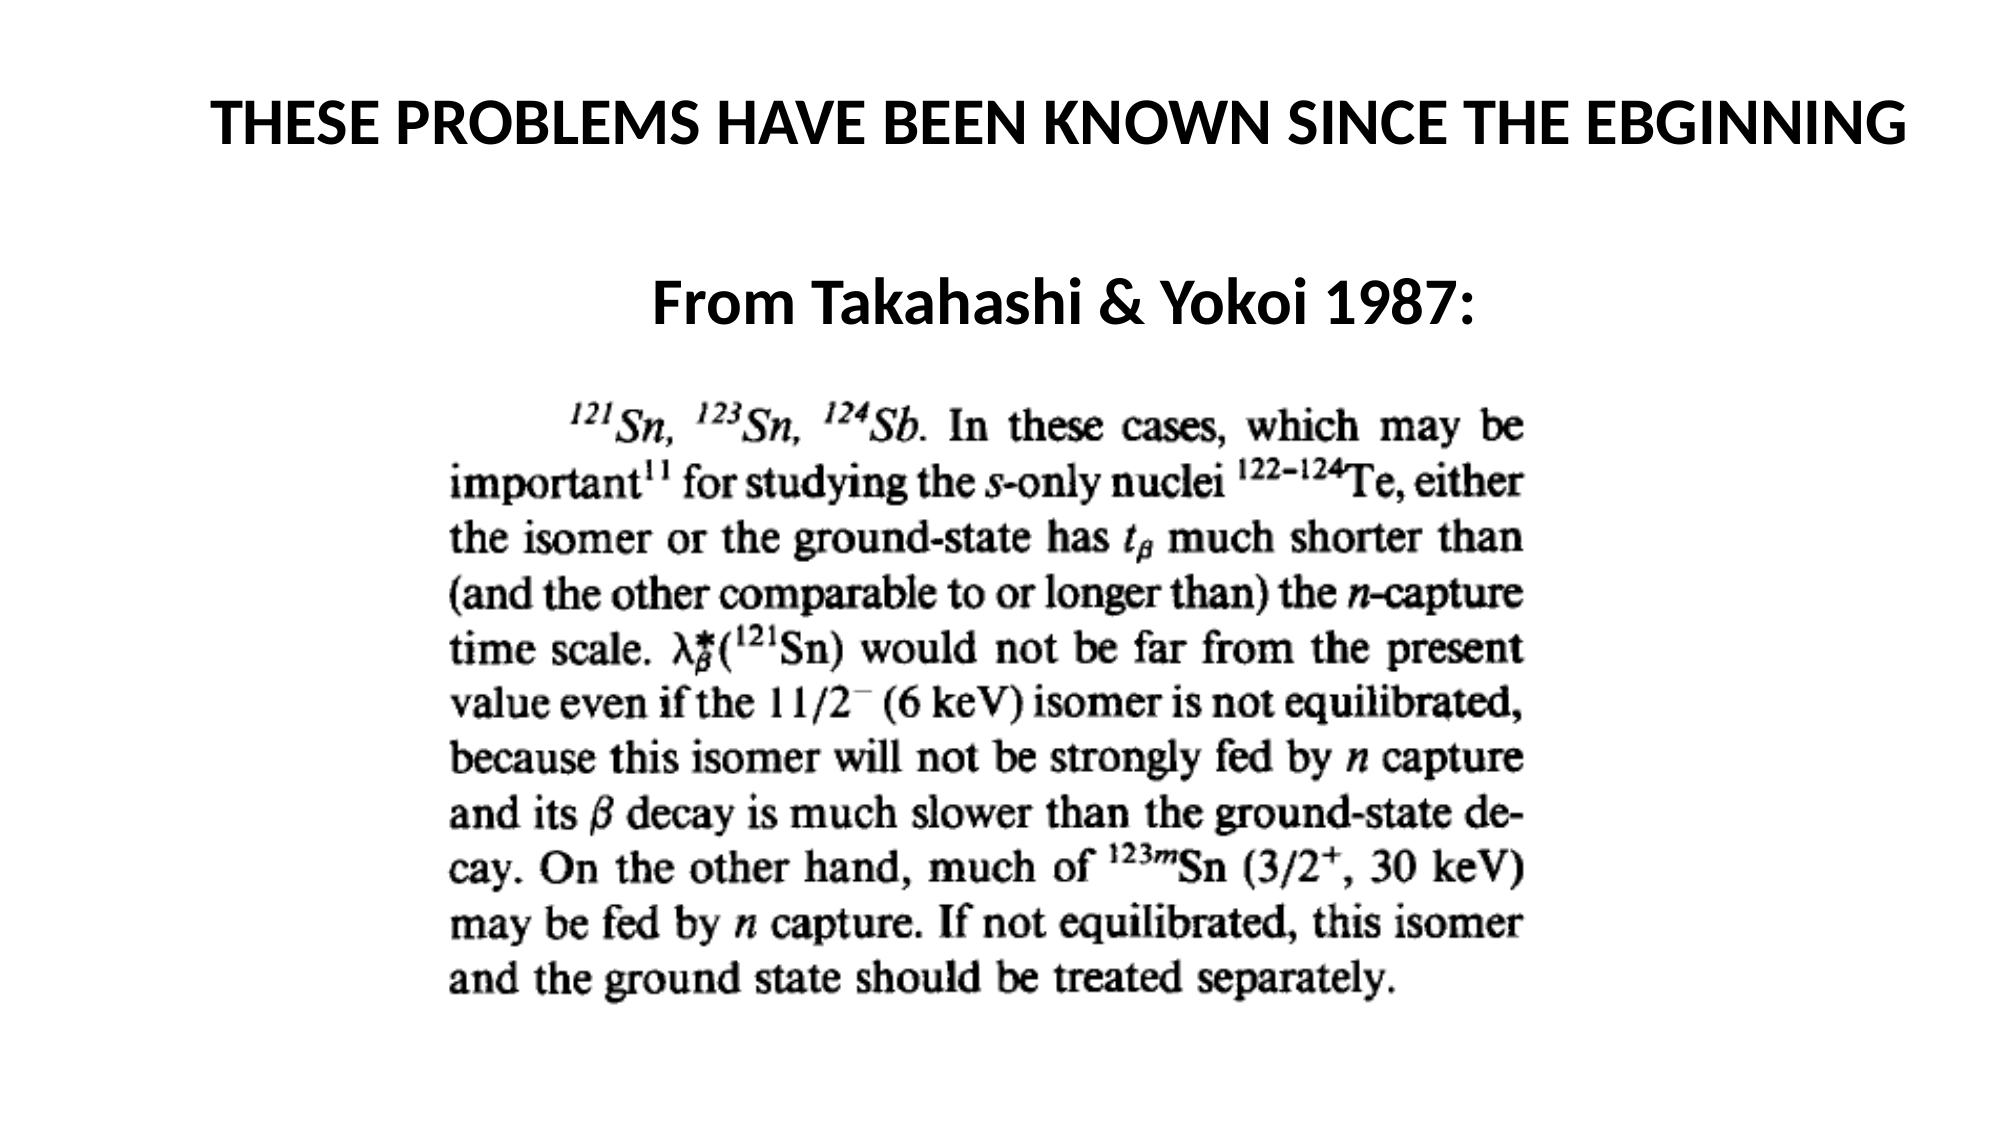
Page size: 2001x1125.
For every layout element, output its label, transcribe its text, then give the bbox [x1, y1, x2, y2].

picture [406, 383, 1549, 1007]
text_box THESE PROBLEMS HAVE BEEN KNOWN SINCE THE EBGINNING [195, 70, 1943, 167]
text_box From Takahashi & Yokoi 1987: [637, 250, 1501, 347]
